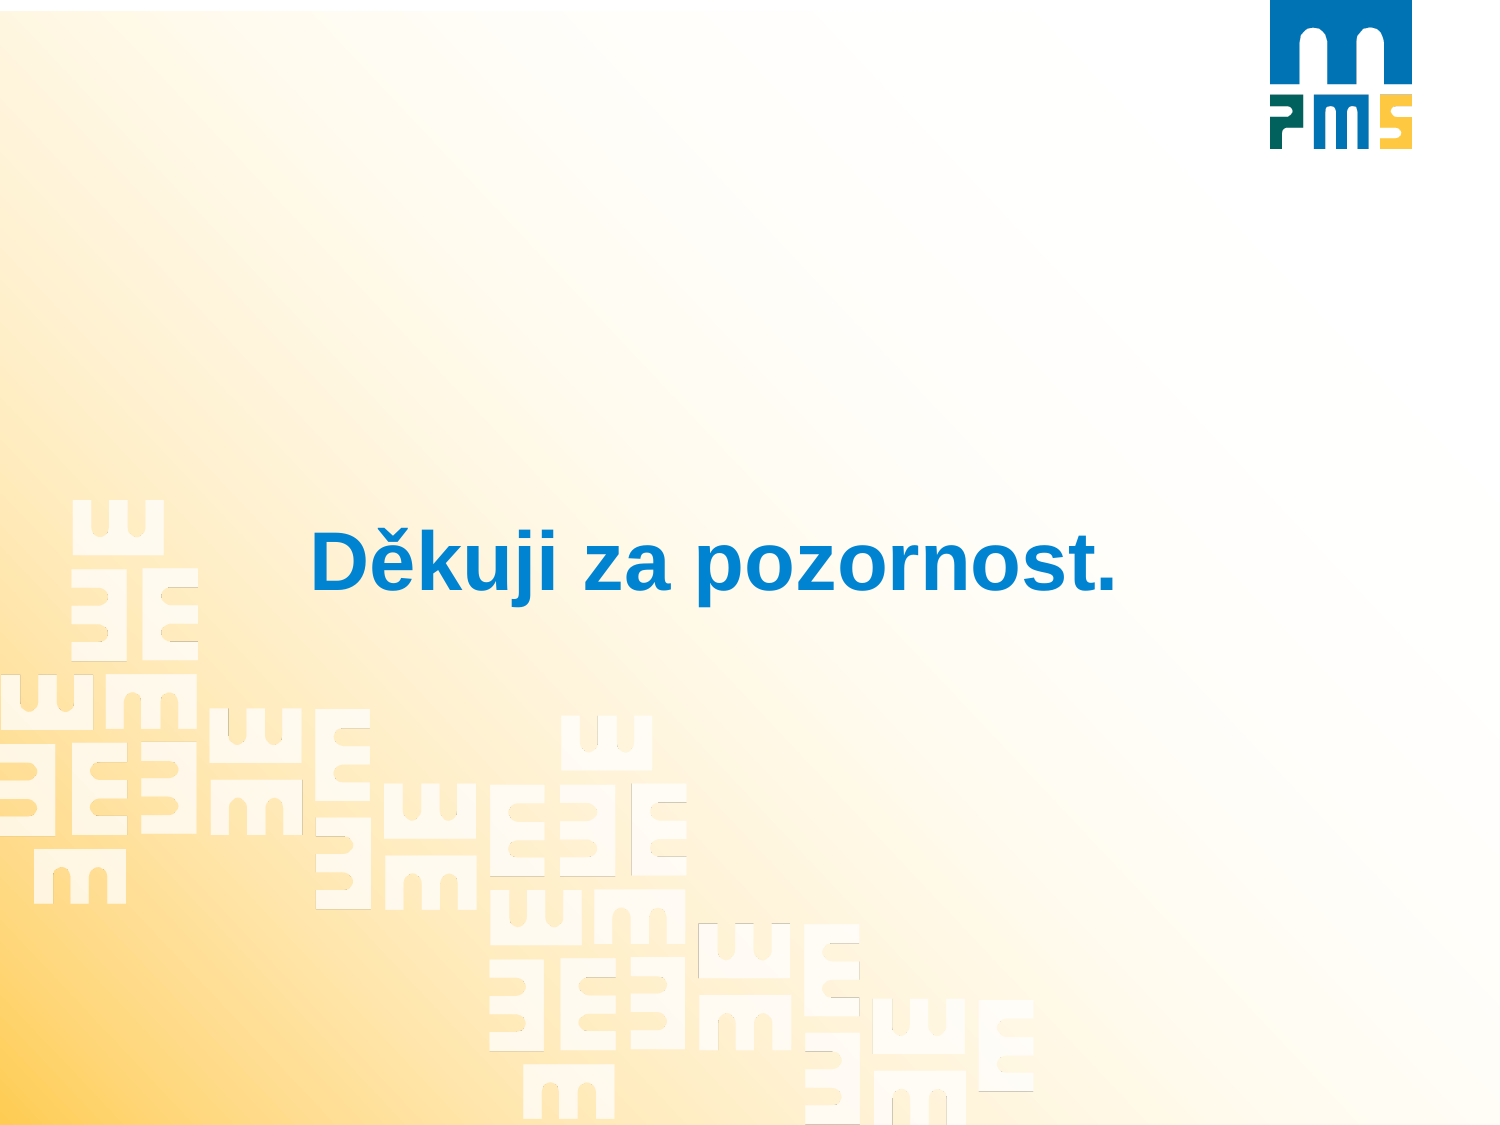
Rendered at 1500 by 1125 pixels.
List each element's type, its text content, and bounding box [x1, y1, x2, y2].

picture [0, 0, 1500, 1125]
text_box Děkuji za pozornost. [88, 190, 1365, 1041]
